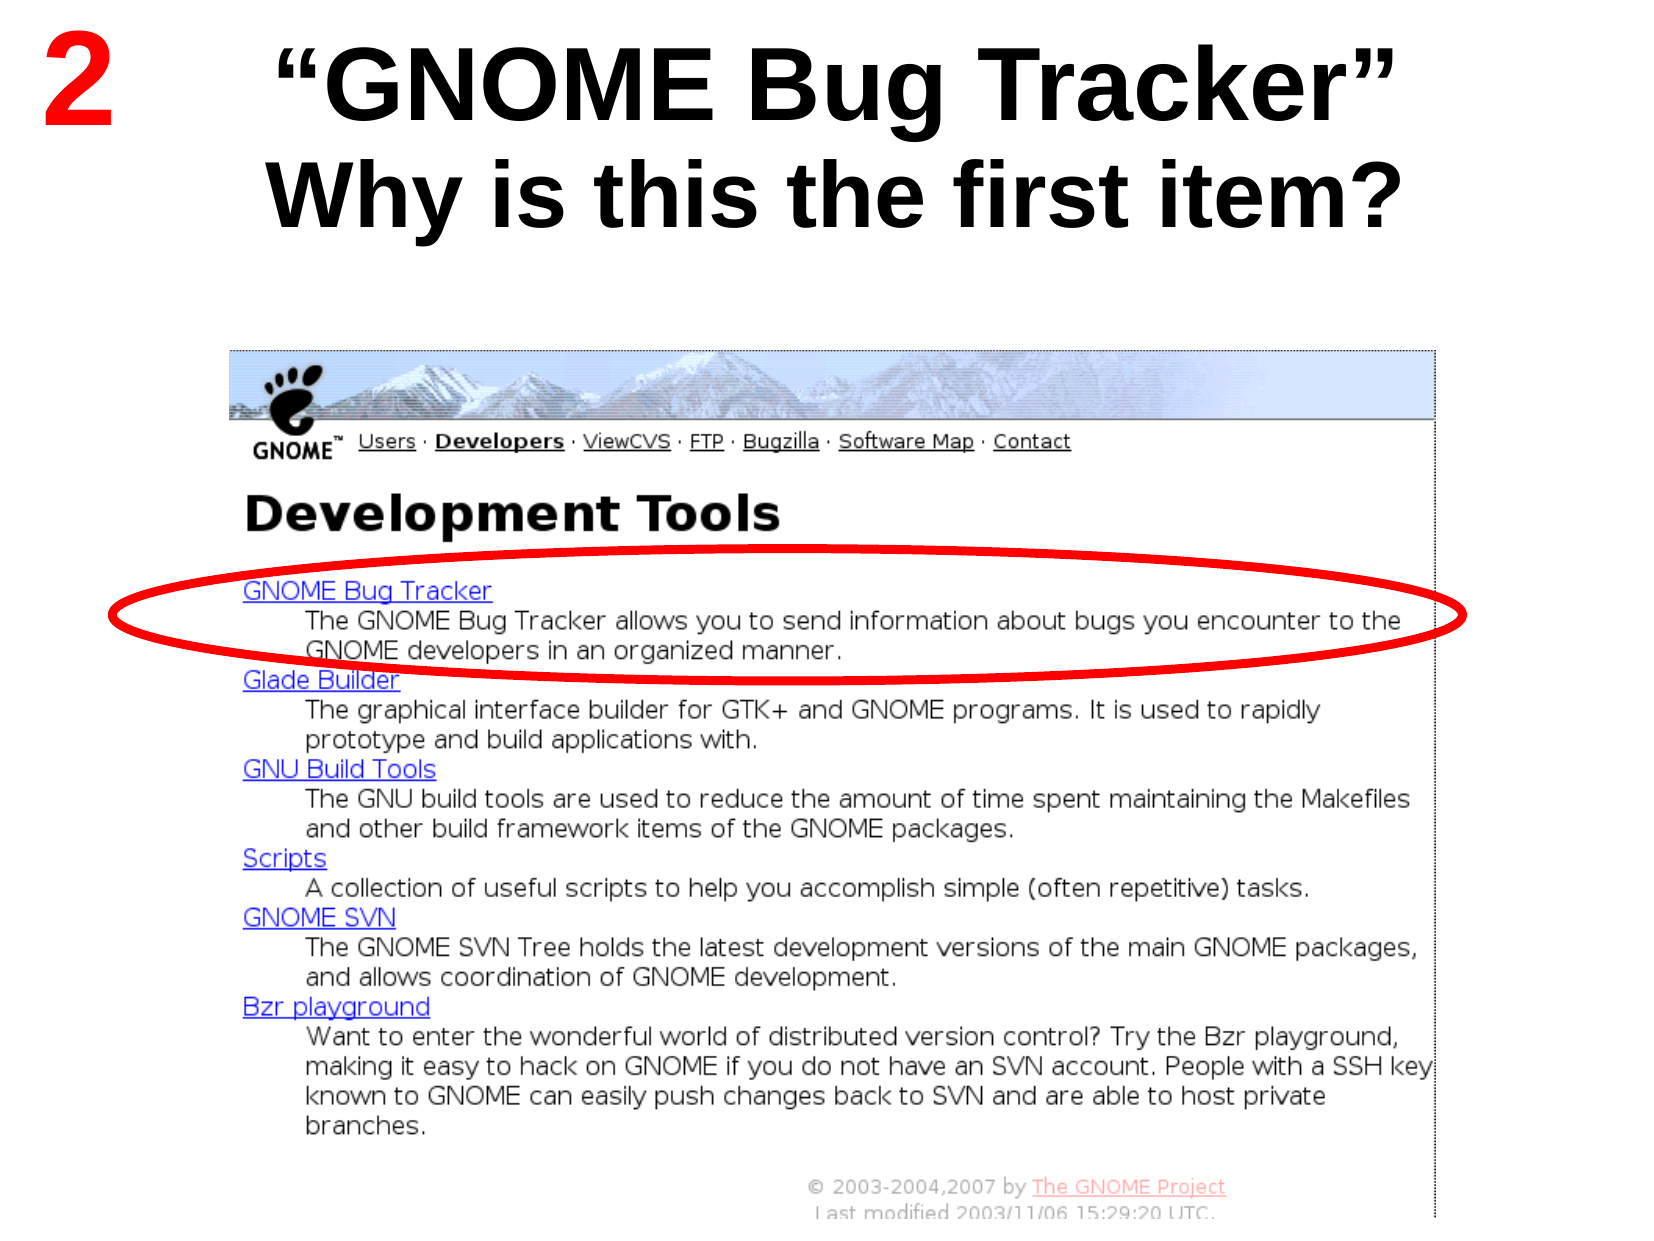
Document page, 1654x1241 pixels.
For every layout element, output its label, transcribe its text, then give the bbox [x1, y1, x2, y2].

picture [229, 554, 1436, 676]
picture [229, 350, 1436, 591]
picture [229, 639, 1436, 1219]
text_box 2 [26, 0, 132, 162]
text_box “GNOME Bug Tracker” Why is this the first item? [251, 18, 1422, 255]
